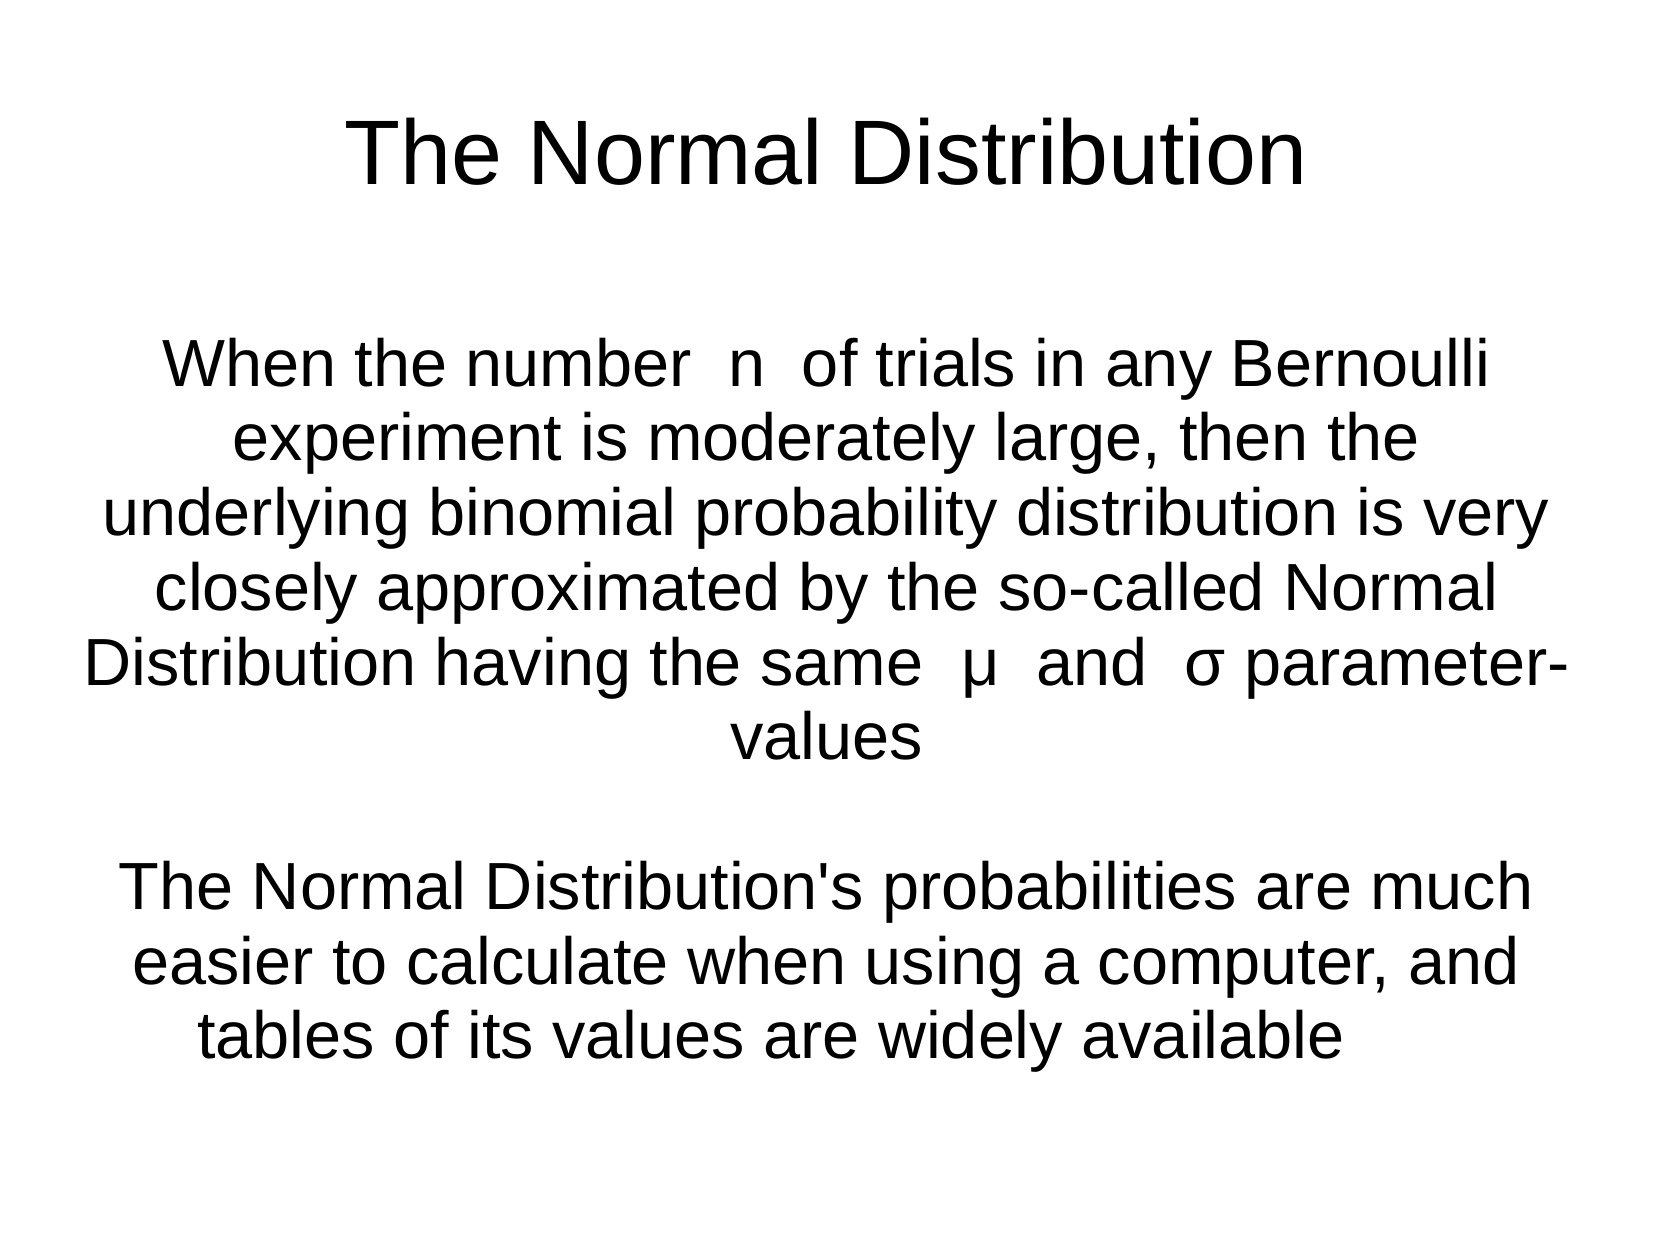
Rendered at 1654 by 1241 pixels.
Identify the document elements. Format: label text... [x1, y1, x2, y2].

title The Normal Distribution [82, 56, 1571, 250]
subtitle When the number n of trials in any Bernoulli experiment is moderately large, then the underlying binomial probability distribution is very closely approximated by the so-called Normal Distribution having the same μ and σ parameter-values The Normal Distribution's probabilities are much easier to calculate when using a computer, and tables of its values are widely available [82, 297, 1571, 1102]
